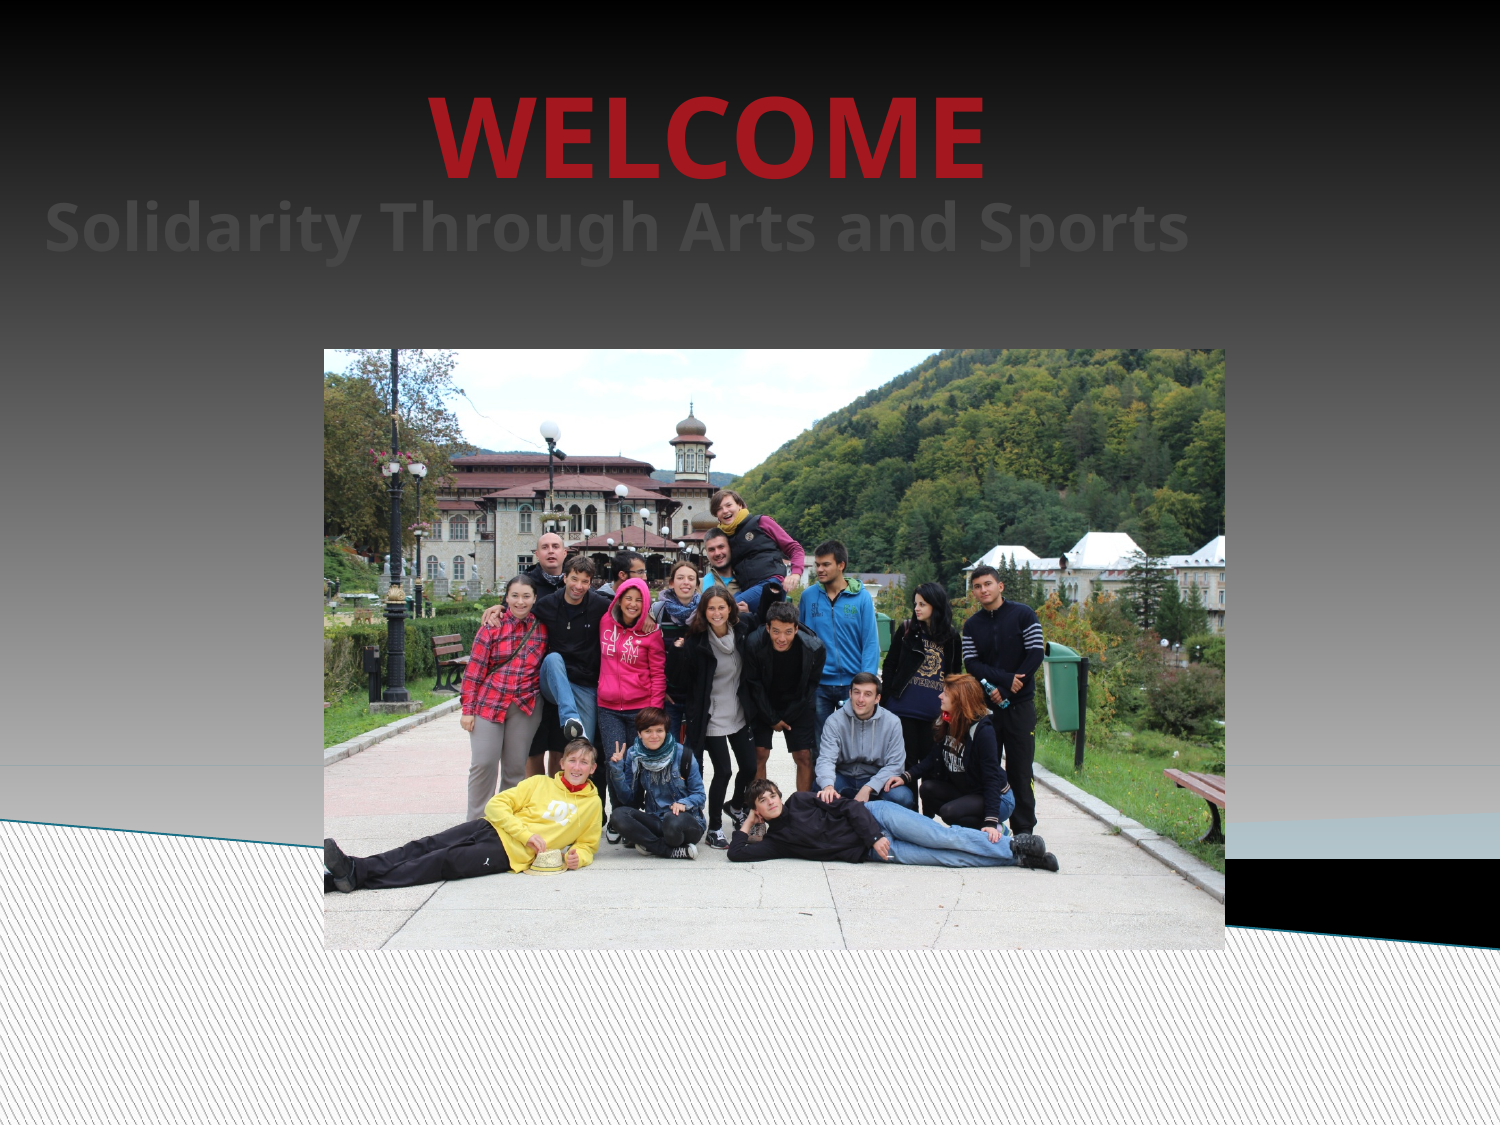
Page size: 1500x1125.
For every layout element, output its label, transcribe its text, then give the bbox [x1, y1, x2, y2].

subtitle Solidarity Through Arts and Sports [29, 177, 1305, 374]
title WELCOME [413, 59, 1064, 177]
picture [0, 349, 1500, 1125]
